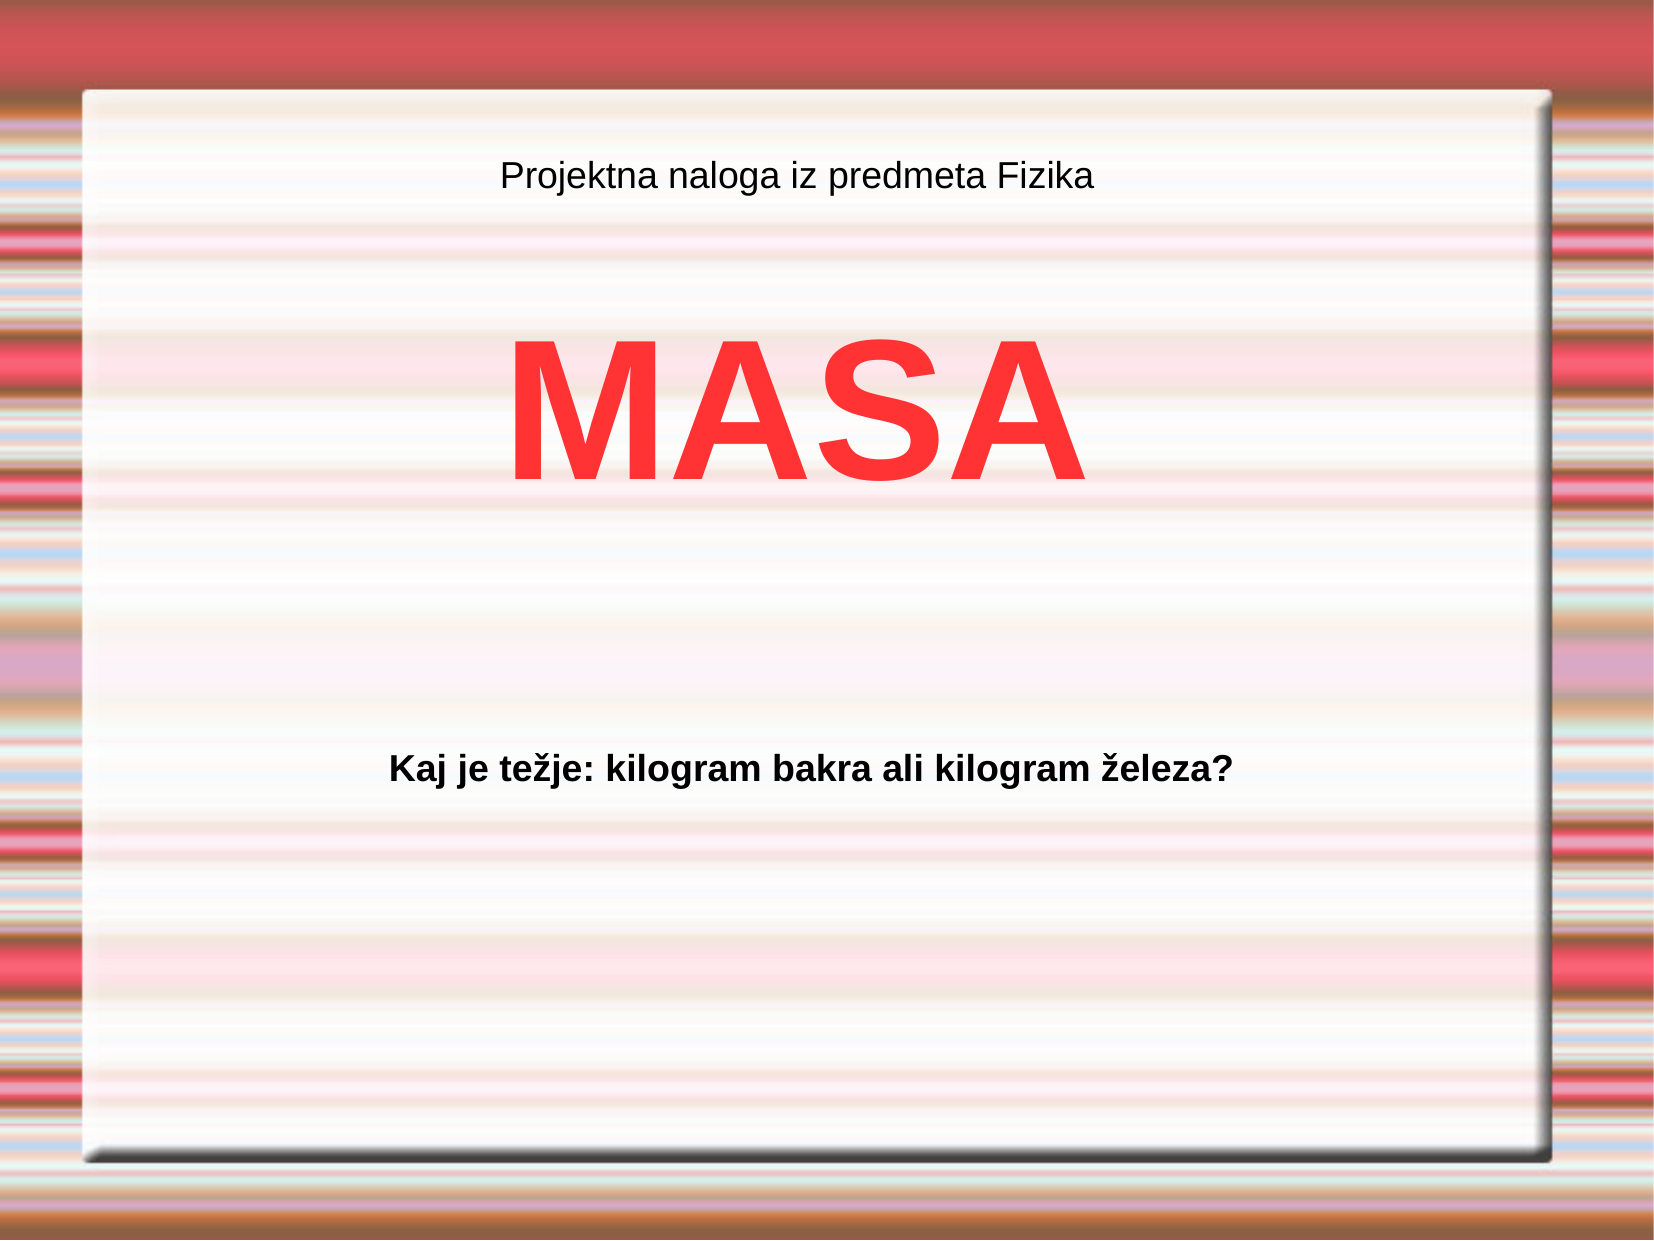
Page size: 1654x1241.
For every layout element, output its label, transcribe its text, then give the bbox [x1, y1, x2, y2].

text_box MASA [413, 293, 1181, 532]
text_box Kaj je težje: kilogram bakra ali kilogram železa? [354, 740, 1270, 798]
picture [0, 0, 1654, 1240]
text_box Projektna naloga iz predmeta Fizika [472, 147, 1122, 205]
